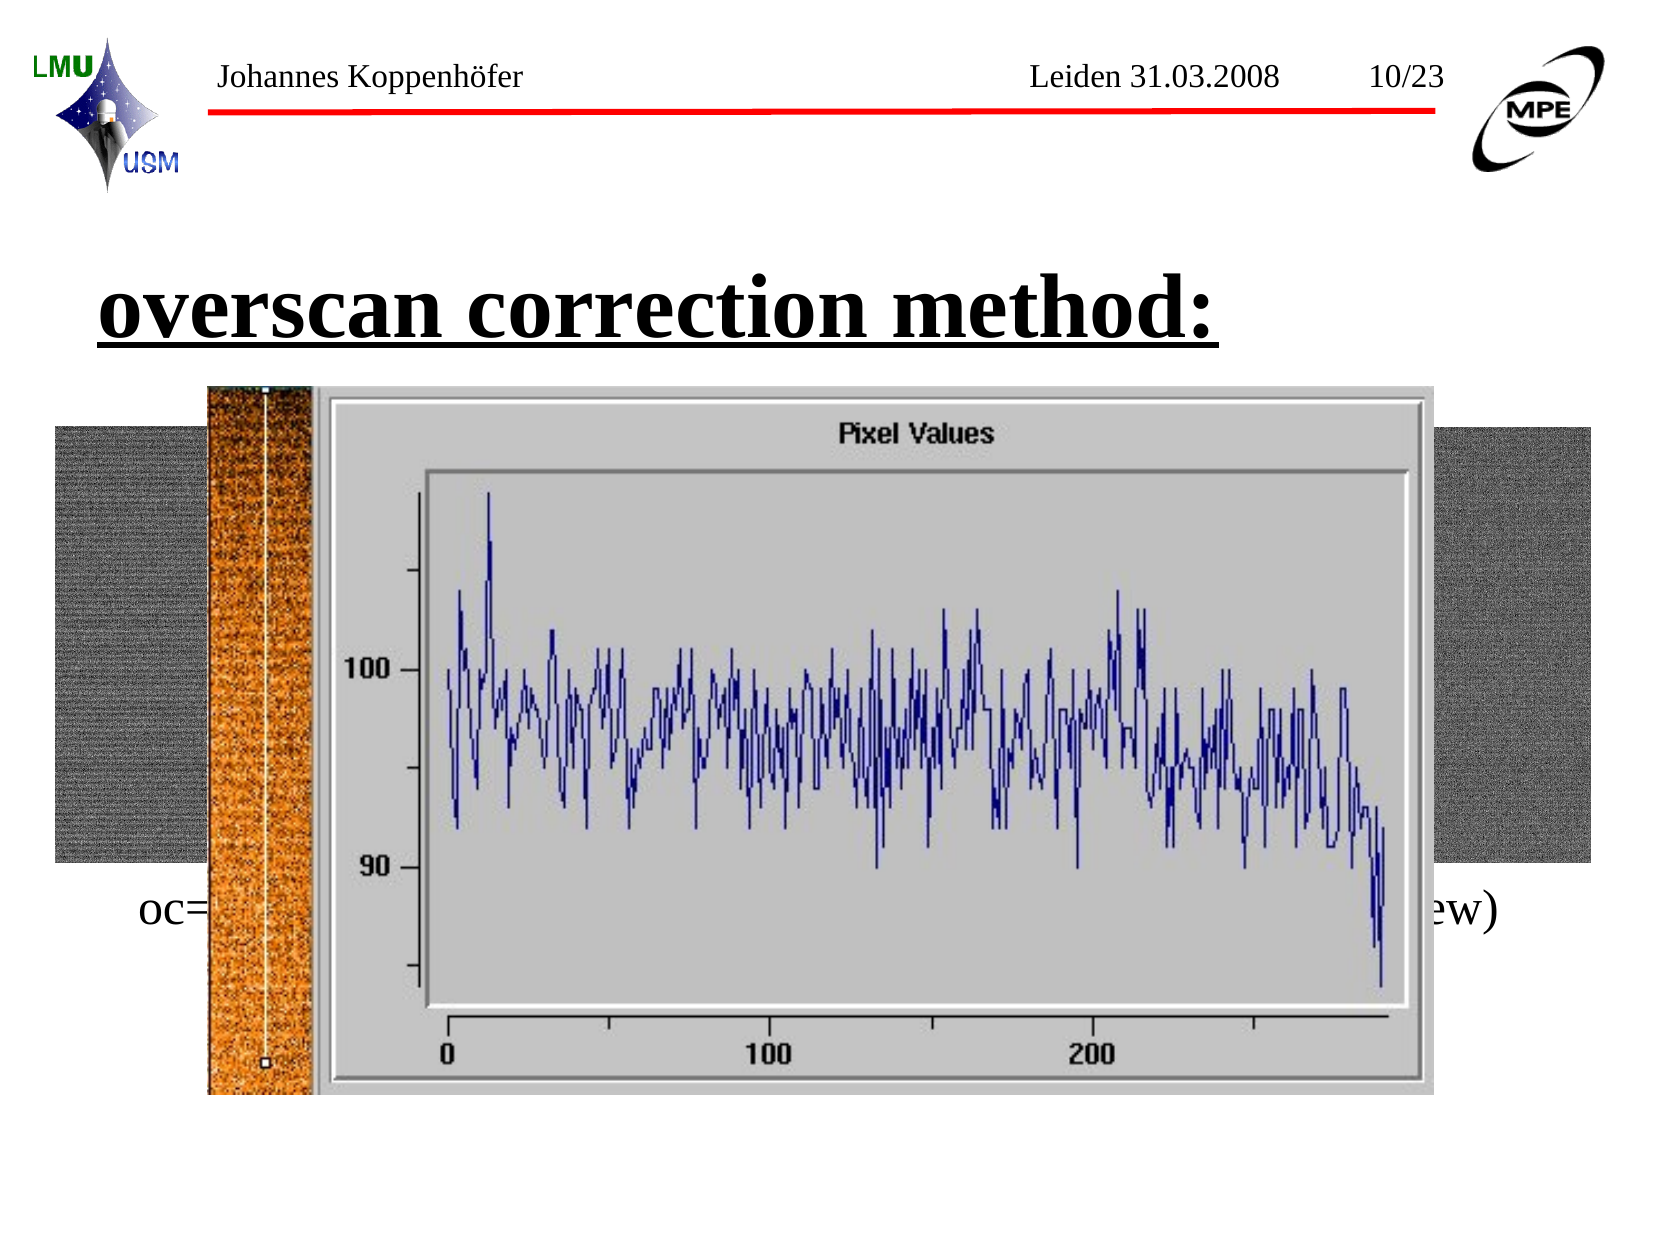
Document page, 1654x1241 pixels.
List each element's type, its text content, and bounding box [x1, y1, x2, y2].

picture [55, 386, 1591, 1095]
text_box overscan correction method: [97, 255, 1220, 379]
text_box oc=6 (default) oc=2 (y-smoothed) oc=10 (new) [138, 880, 207, 936]
text_box 10/23 [1368, 57, 1484, 95]
text_box Johannes Koppenhöfer [217, 57, 525, 95]
picture [1472, 46, 1605, 172]
picture [32, 35, 182, 194]
text_box Leiden 31.03.2008 [1029, 57, 1342, 95]
text_box oc=6 (default) oc=2 (y-smoothed) oc=10 (new) [1434, 880, 1500, 936]
